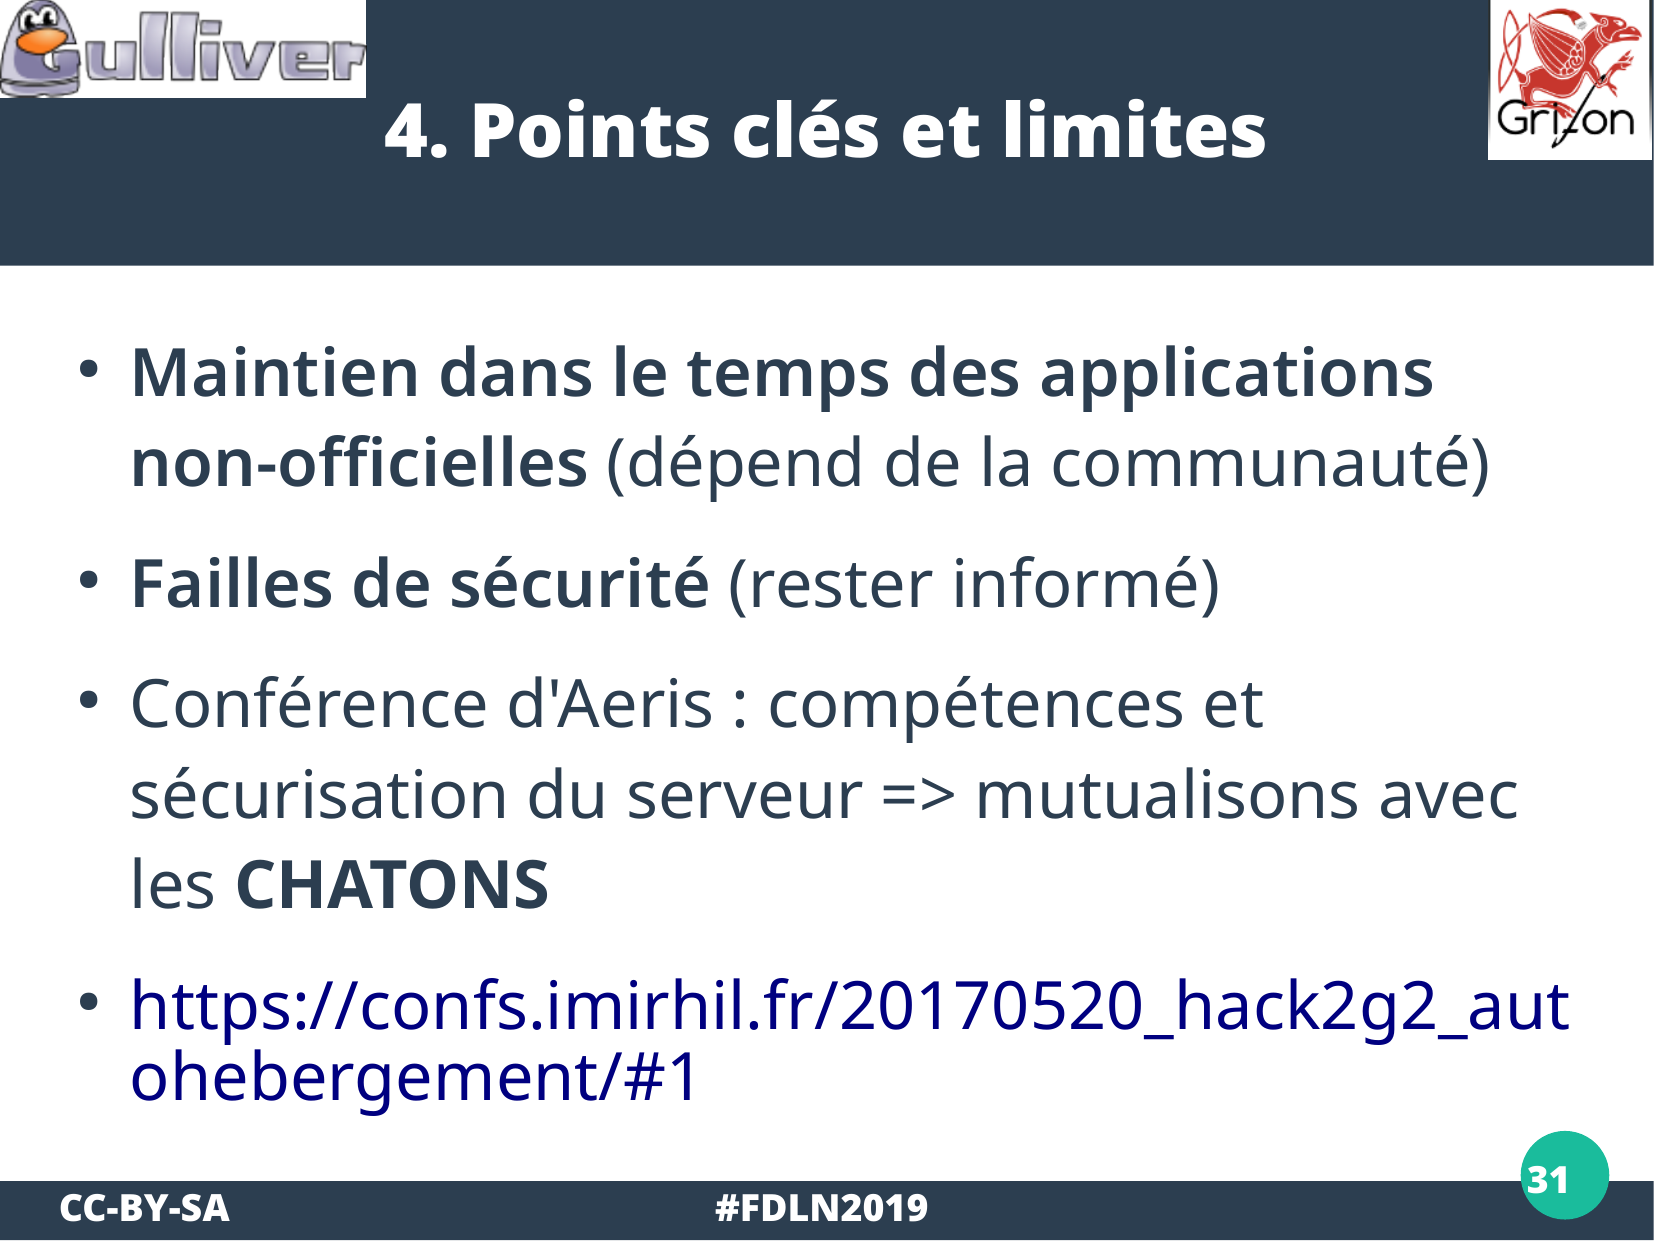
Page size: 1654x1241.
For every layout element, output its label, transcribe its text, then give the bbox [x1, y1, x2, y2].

title 4. Points clés et limites [59, 49, 1595, 207]
picture [0, 0, 367, 98]
picture [1488, 0, 1652, 160]
list Maintien dans le temps des applications non-officielles (dépend de la communauté) Failles de sécurité (rester informé) Conférence d'Aeris : compétences et sécurisation du serveur => mutualisons avec les CHATONS https://confs.imirhil.fr/20170520_hack2g2_autohebergement/#1 [59, 324, 1595, 1152]
